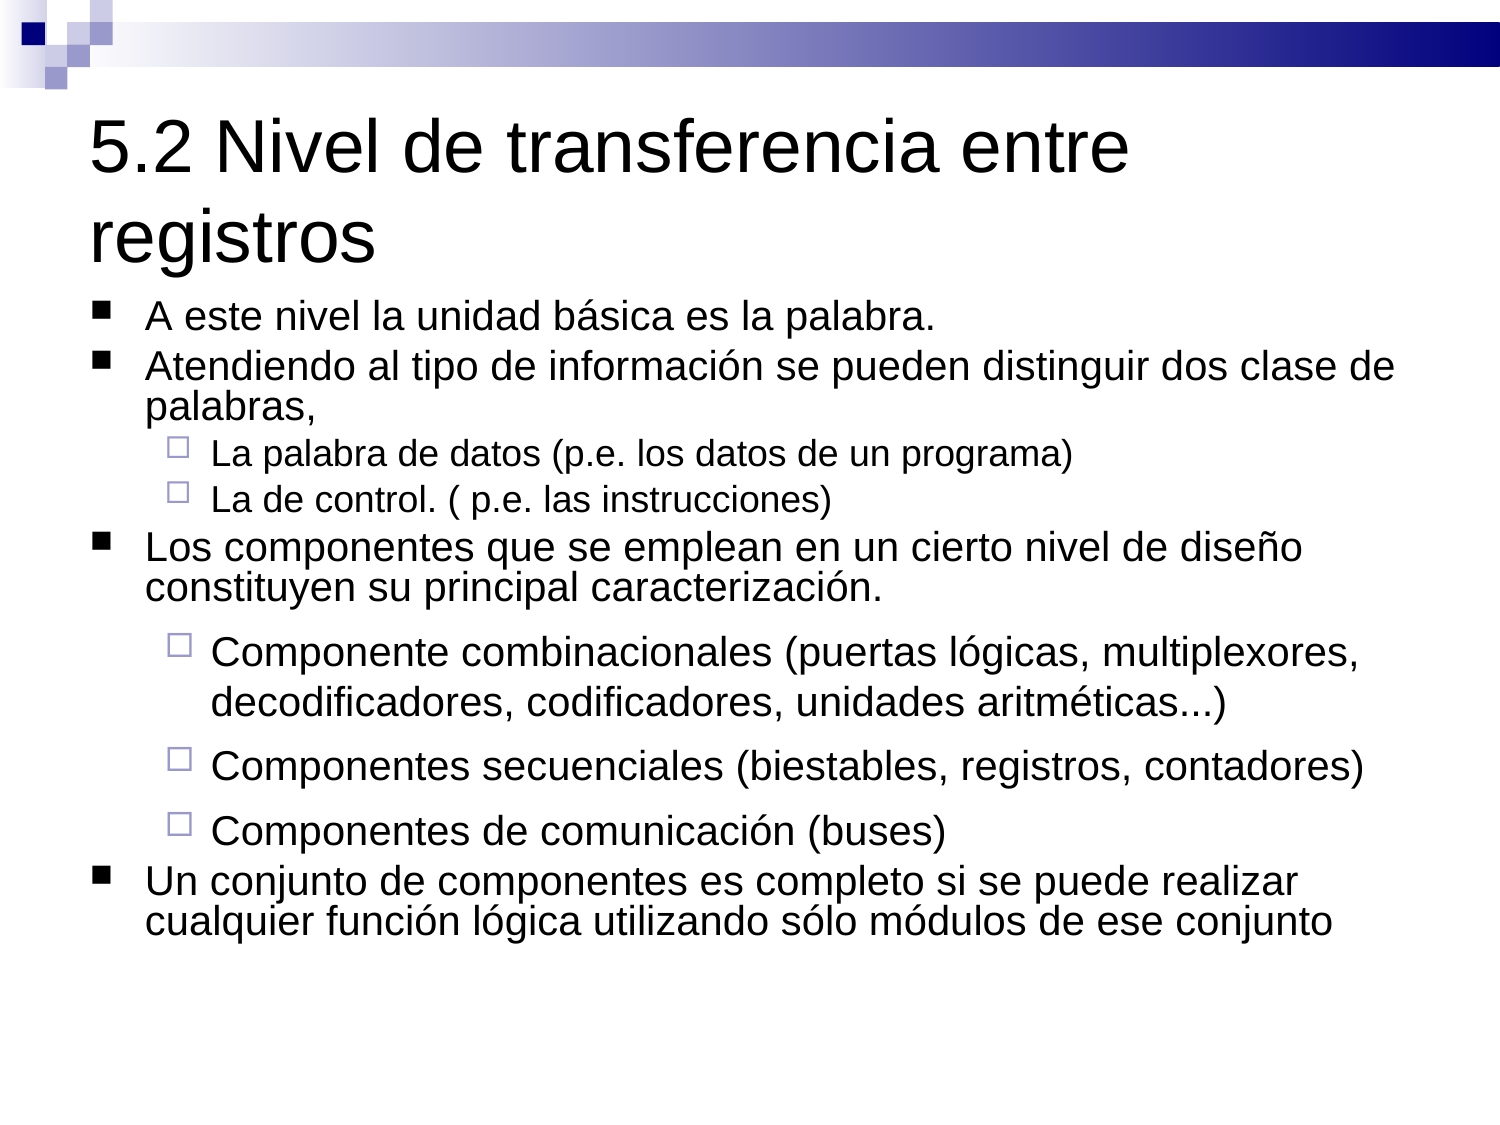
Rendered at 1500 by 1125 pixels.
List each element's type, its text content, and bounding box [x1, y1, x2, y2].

title 5.2 Nivel de transferencia entre registros [75, 75, 1426, 290]
list A este nivel la unidad básica es la palabra. Atendiendo al tipo de información se pueden distinguir dos clase de palabras, La palabra de datos (p.e. los datos de un programa)‏ La de control. ( p.e. las instrucciones)‏ Los componentes que se emplean en un cierto nivel de diseño constituyen su principal caracterización. Componente combinacionales (puertas lógicas, multiplexores, decodificadores, codificadores, unidades aritméticas...)‏ Componentes secuenciales (biestables, registros, contadores)‏ Componentes de comunicación (buses)‏ Un conjunto de componentes es completo si se puede realizar cualquier función lógica utilizando sólo módulos de ese conjunto [75, 290, 1426, 1047]
